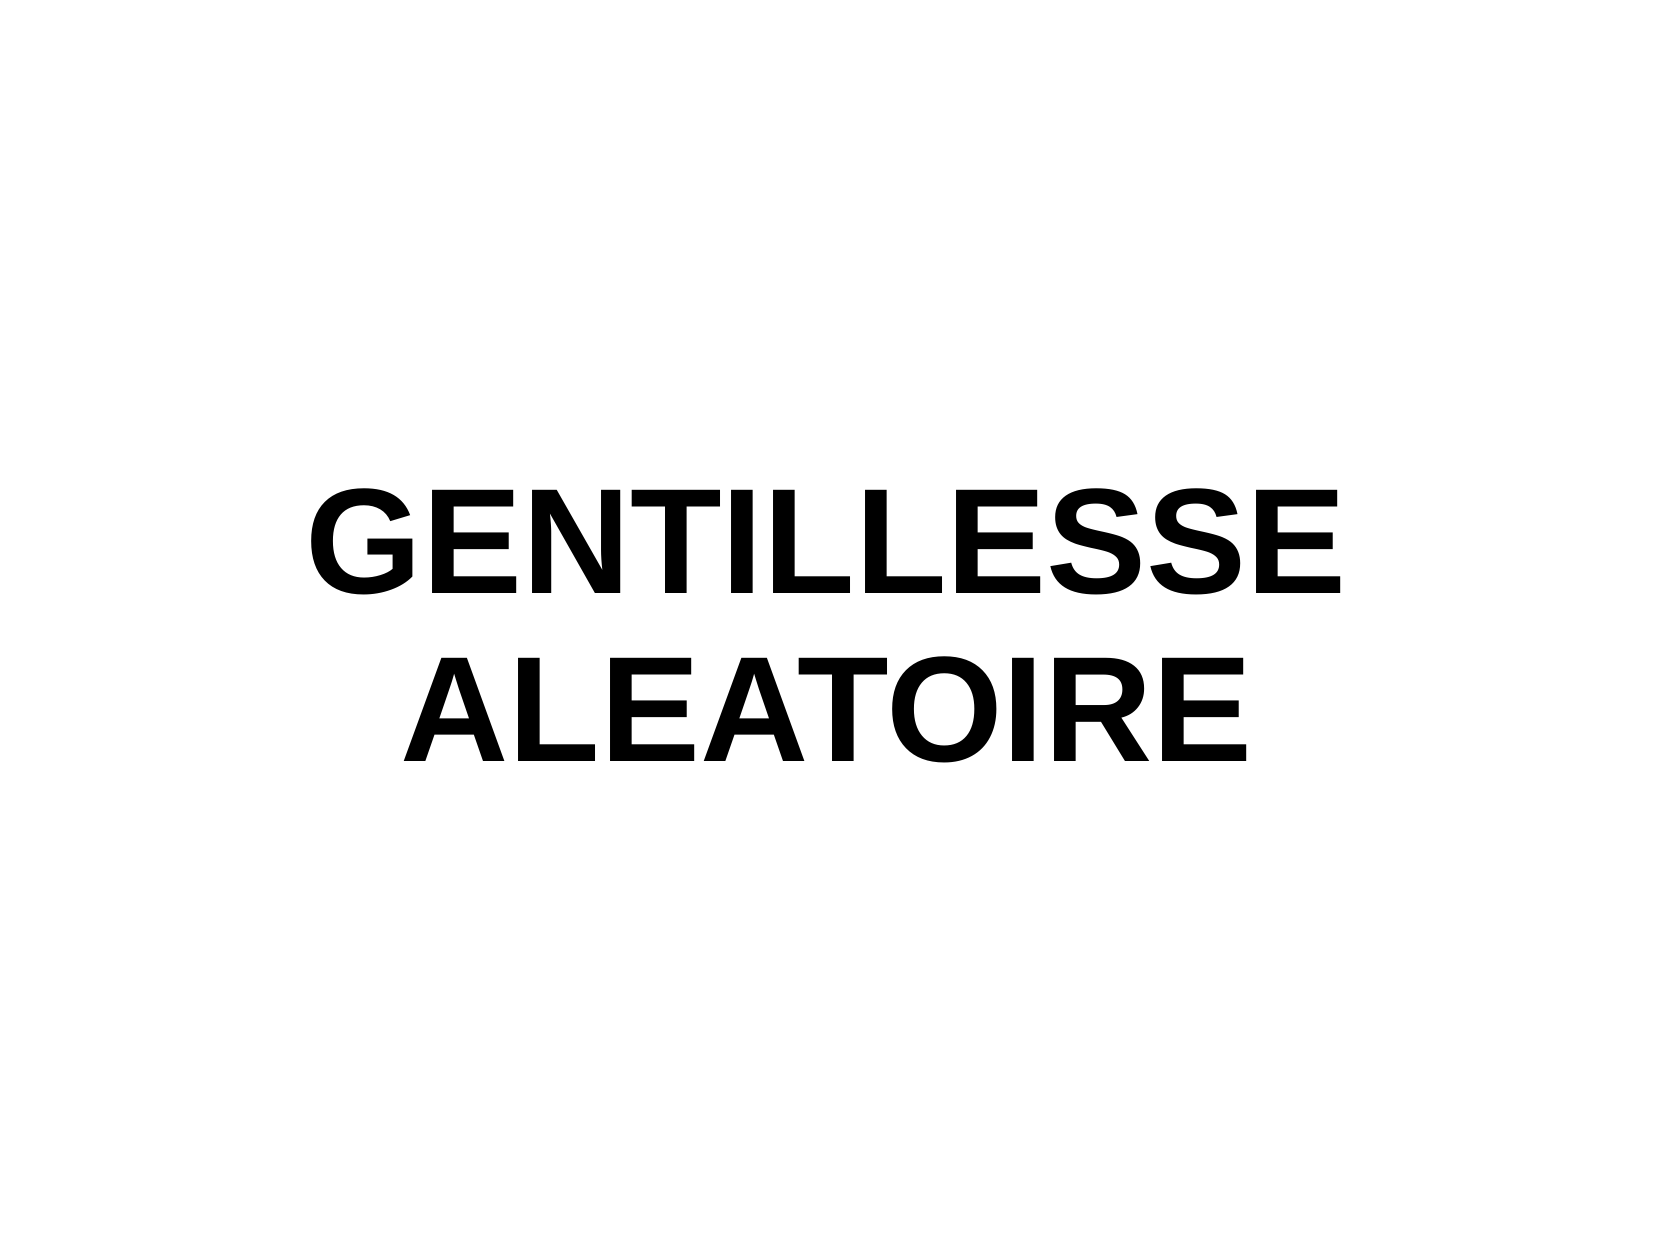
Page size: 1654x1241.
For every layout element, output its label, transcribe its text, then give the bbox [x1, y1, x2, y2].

title GENTILLESSE ALEATOIRE [82, 432, 1571, 819]
